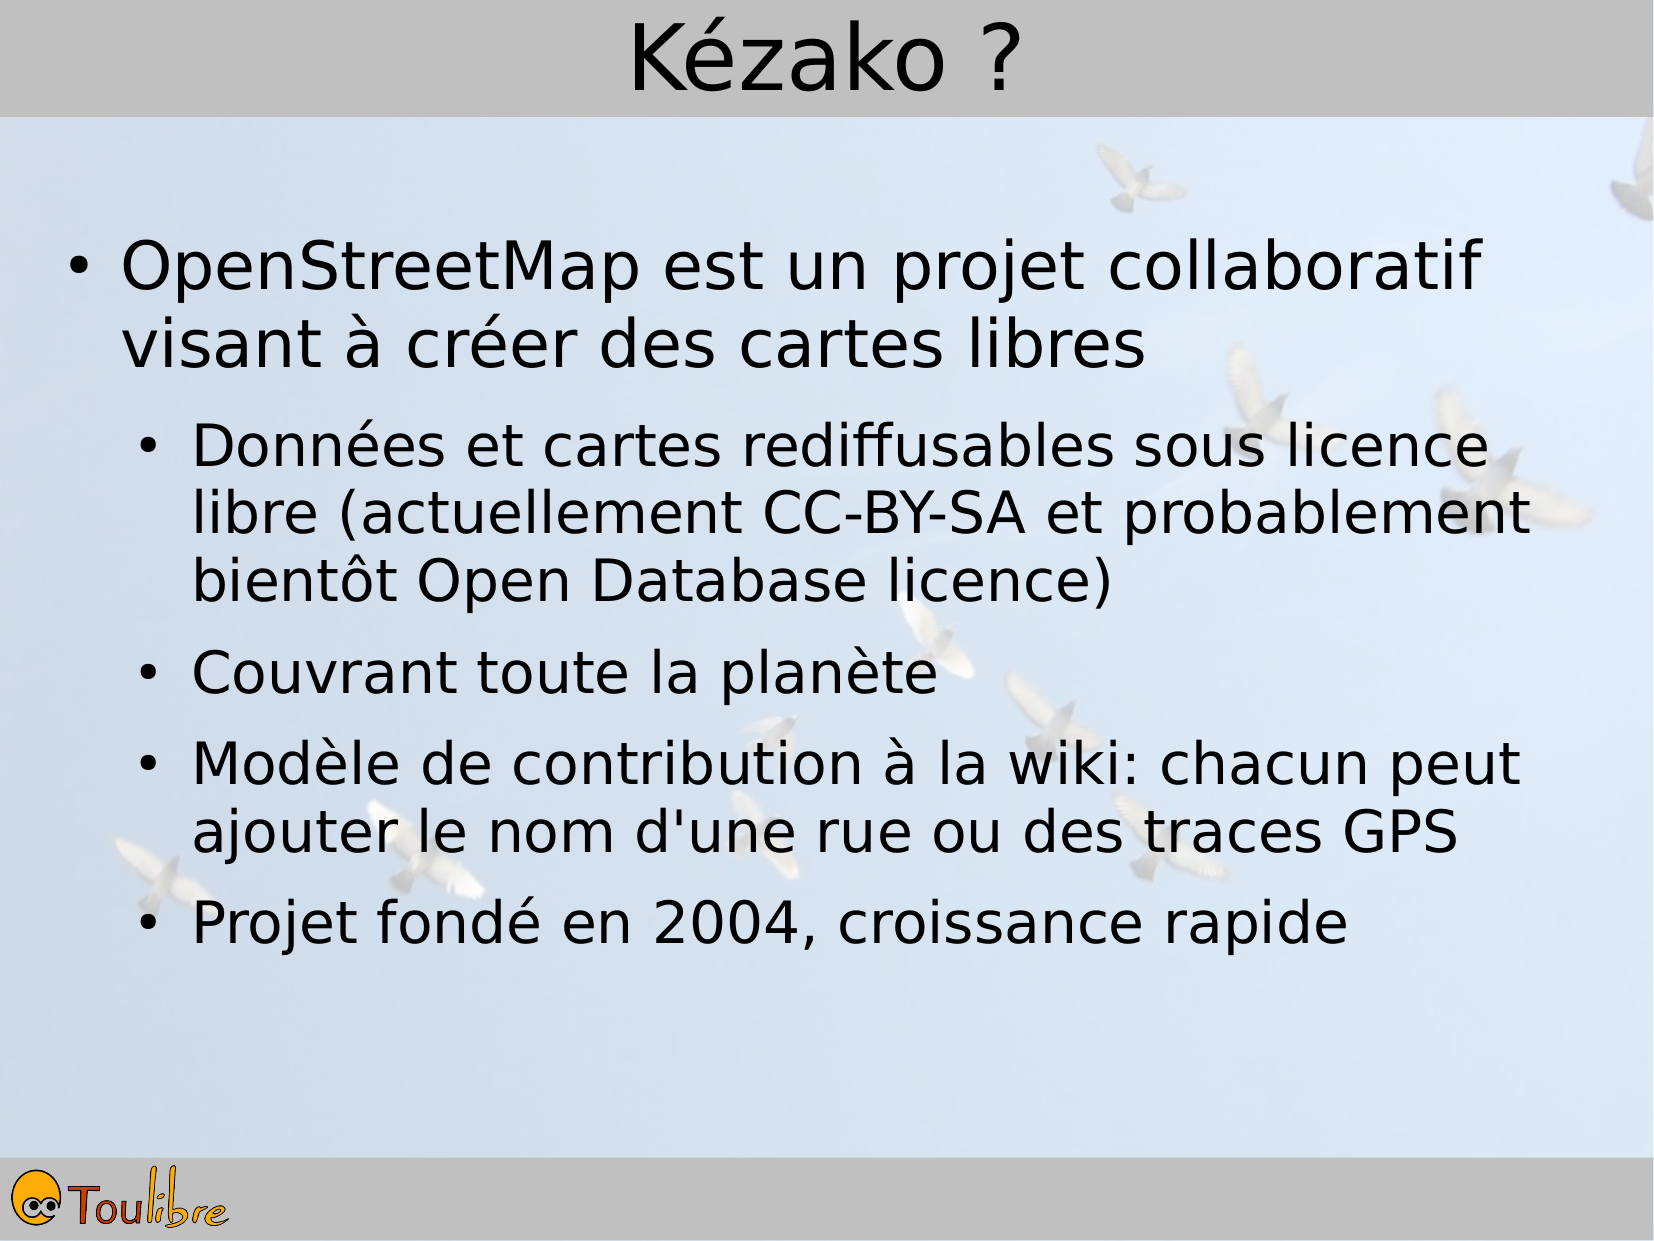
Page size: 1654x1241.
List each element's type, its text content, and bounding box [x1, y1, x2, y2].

title Kézako ? [0, 0, 1654, 117]
picture [11, 1165, 229, 1228]
list OpenStreetMap est un projet collaboratif visant à créer des cartes libres Données et cartes rediffusables sous licence libre (actuellement CC-BY-SA et probablement bientôt Open Database licence) Couvrant toute la planète Modèle de contribution à la wiki: chacun peut ajouter le nom d'une rue ou des traces GPS Projet fondé en 2004, croissance rapide [49, 227, 1607, 1046]
